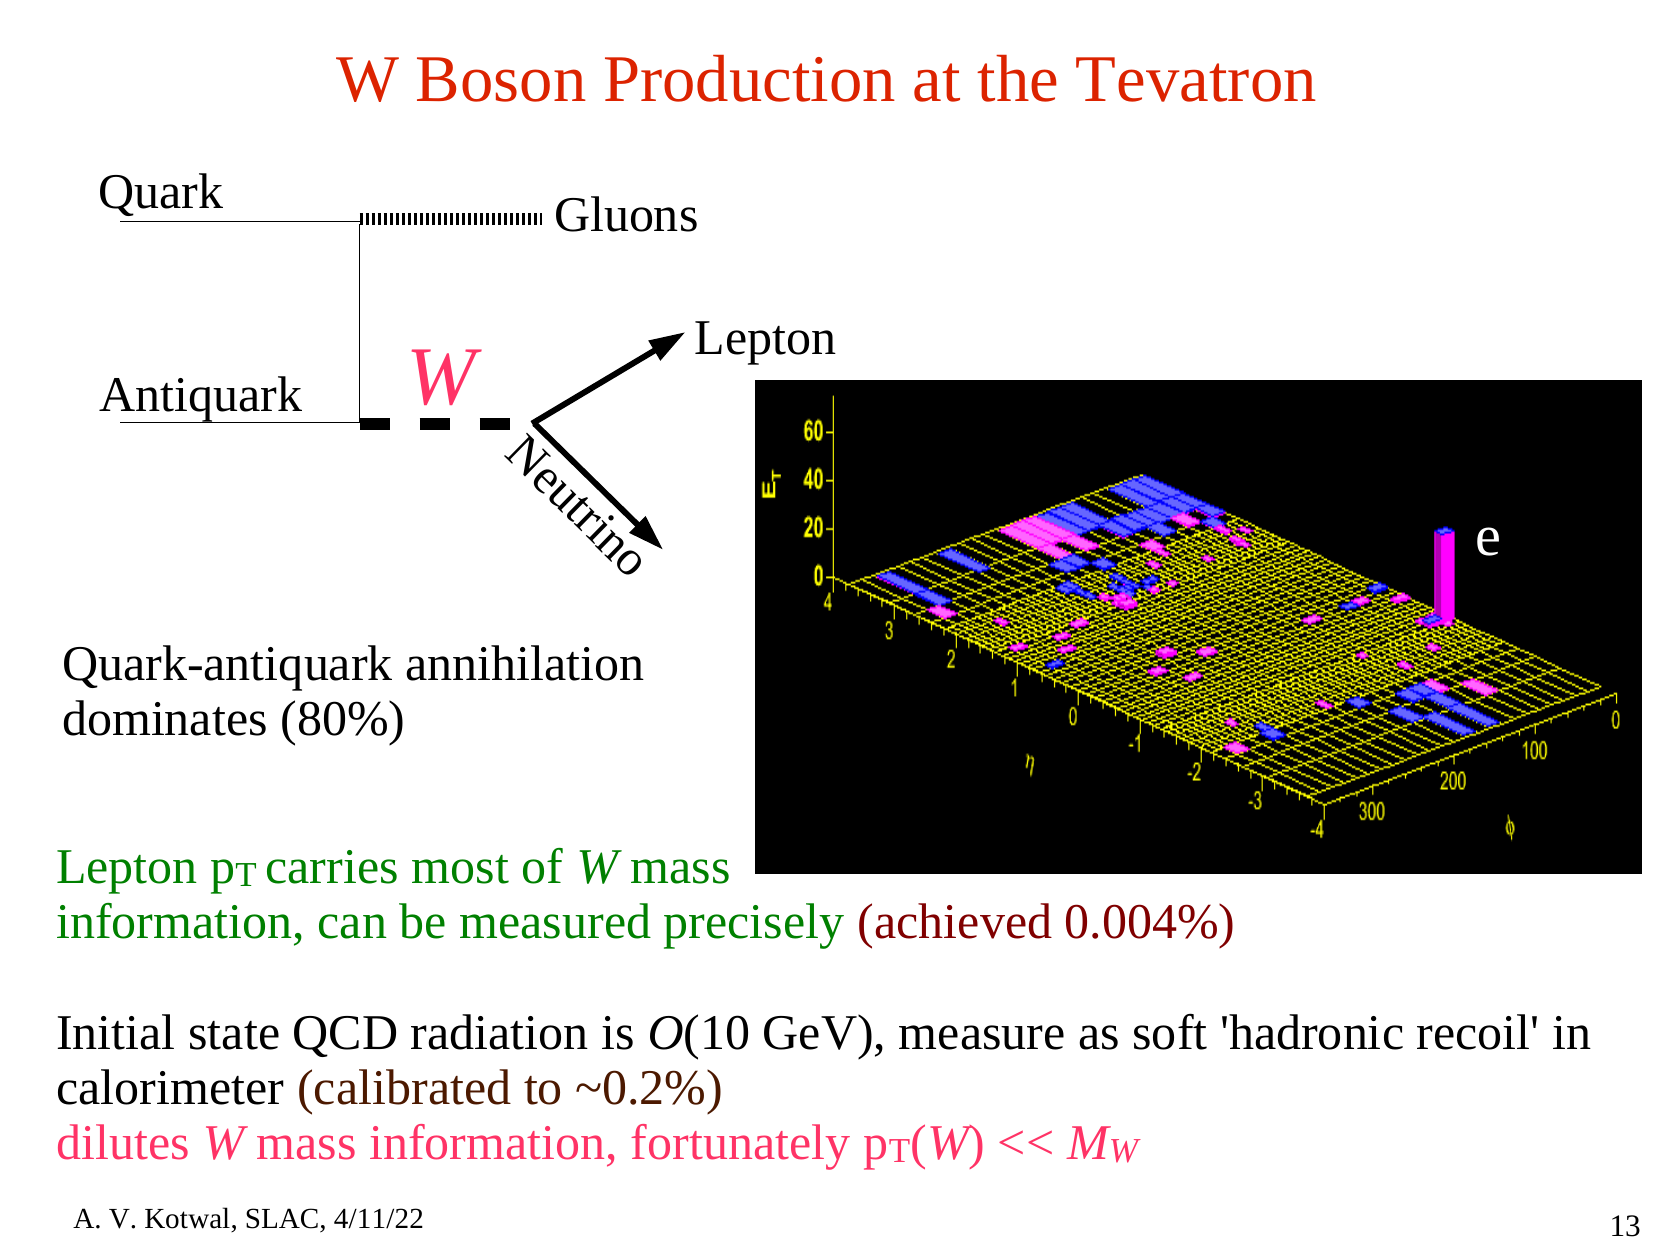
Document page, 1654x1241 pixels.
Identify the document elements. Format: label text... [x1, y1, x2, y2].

text_box W [406, 330, 503, 431]
text_box Quark [98, 163, 224, 219]
picture [755, 380, 1642, 874]
text_box Lepton [694, 310, 837, 366]
text_box e [1475, 503, 1502, 574]
text_box Quark-antiquark annihilation dominates (80%) [62, 635, 645, 756]
title W Boson Production at the Tevatron [121, 2, 1534, 156]
text_box Lepton pT carries most of W mass information, can be measured precisely (achieved 0.004%) Initial state QCD radiation is O(10 GeV), measure as soft 'hadronic recoil' in calorimeter (calibrated to ~0.2%) dilutes W mass information, fortunately pT(W) << MW [56, 838, 1590, 1221]
text_box Antiquark [99, 366, 303, 422]
text_box Gluons [554, 187, 699, 243]
